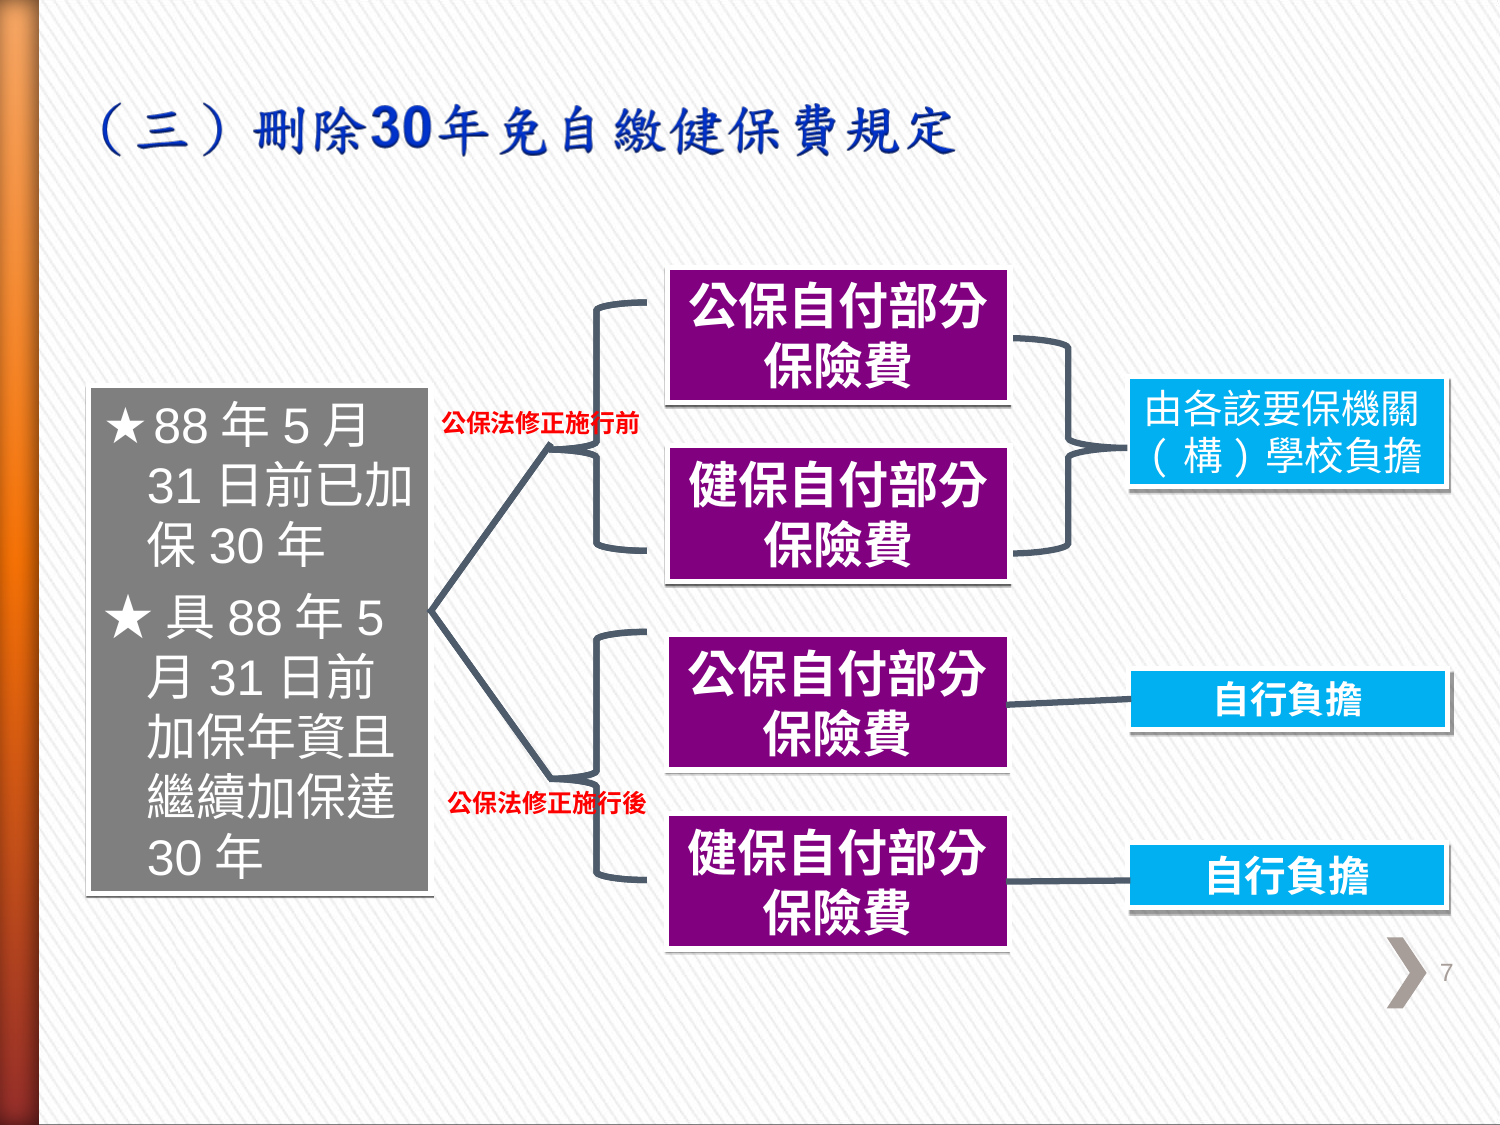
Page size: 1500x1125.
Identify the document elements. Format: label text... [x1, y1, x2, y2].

text_box 公保法修正施行前 [417, 399, 666, 446]
text_box 健保自付部分保險費 [666, 813, 1010, 949]
text_box 公保自付部分保險費 [667, 267, 1010, 403]
picture [0, 0, 1500, 1125]
text_box 自行負擔 [1128, 668, 1448, 730]
text_box ★88年5月31日前已加保30年 ★具88年5月31日前加保年資且繼續加保達30年 [88, 385, 431, 894]
text_box 由各該要保機關(構)學校負擔 [1127, 376, 1447, 487]
text_box 公保法修正施行後 [423, 779, 673, 826]
text_box <編號> [1425, 941, 1488, 1002]
text_box 自行負擔 [1127, 842, 1447, 908]
text_box 公保自付部分保險費 [666, 634, 1010, 771]
text_box 健保自付部分保險費 [667, 445, 1010, 582]
